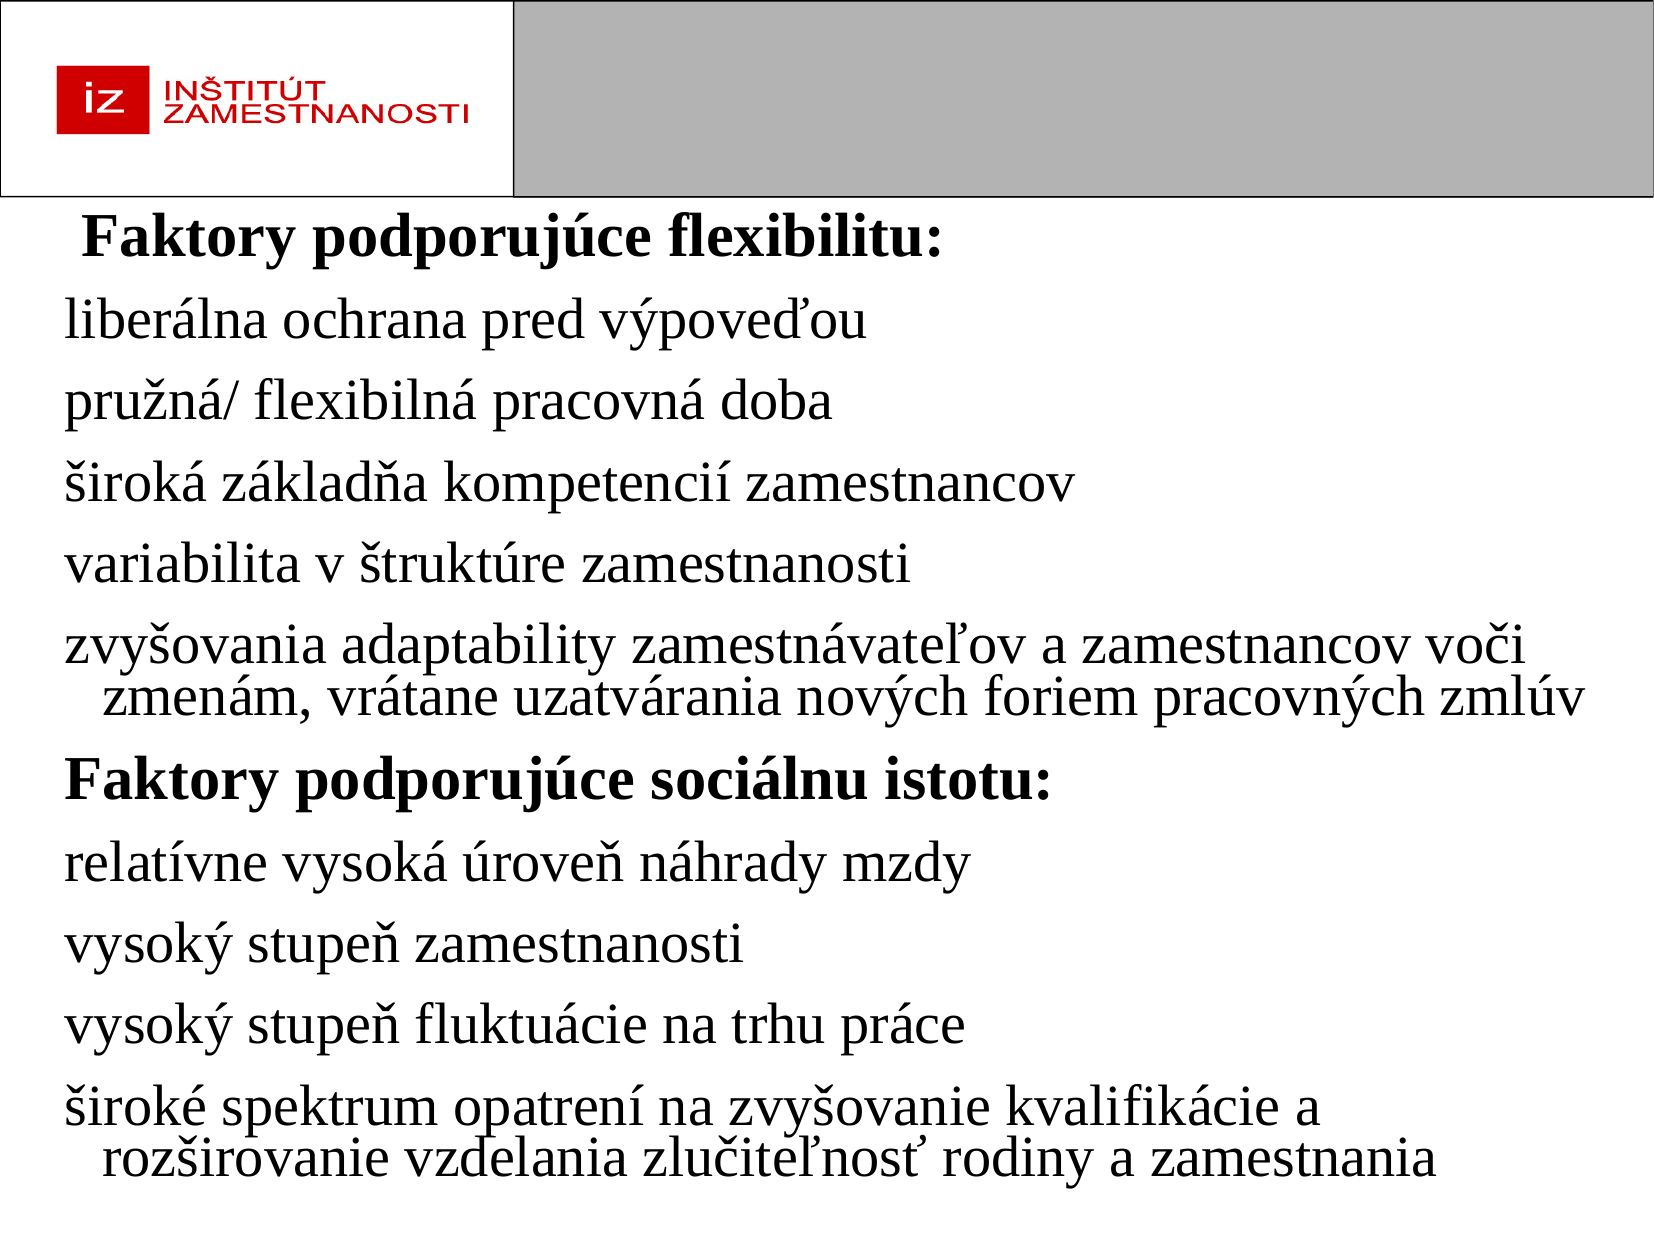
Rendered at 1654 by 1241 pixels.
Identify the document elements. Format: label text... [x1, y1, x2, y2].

list Faktory podporujúce flexibilitu: liberálna ochrana pred výpoveďou pružná/ flexibilná pracovná doba široká základňa kompetencií zamestnancov variabilita v štruktúre zamestnanosti zvyšovania adaptability zamestnávateľov a zamestnancov voči zmenám, vrátane uzatvárania nových foriem pracovných zmlúv Faktory podporujúce sociálnu istotu: relatívne vysoká úroveň náhrady mzdy vysoký stupeň zamestnanosti vysoký stupeň fluktuácie na trhu práce široké spektrum opatrení na zvyšovanie kvalifikácie a rozširovanie vzdelania zlučiteľnosť rodiny a zamestnania [64, 212, 1625, 1202]
text_box [0, 0, 1654, 197]
picture [5, 6, 513, 190]
